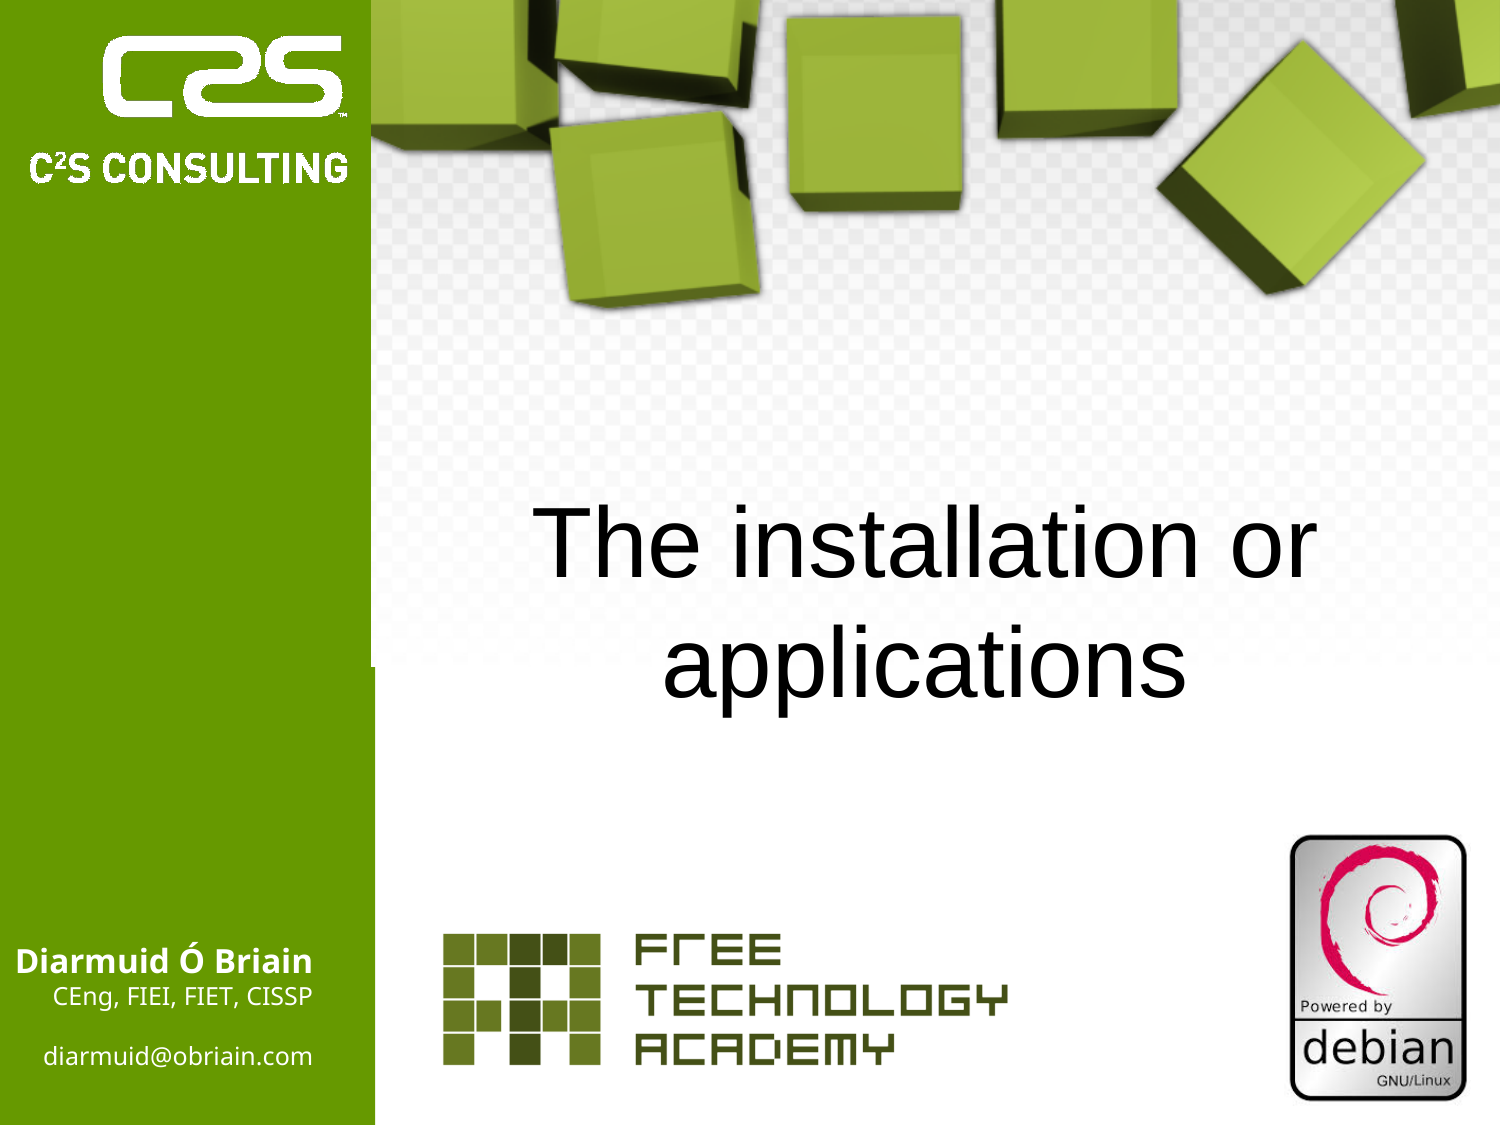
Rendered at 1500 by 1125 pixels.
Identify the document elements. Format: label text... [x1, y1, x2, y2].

picture [1276, 826, 1474, 1111]
picture [437, 926, 1016, 1075]
subtitle The installation or applications [425, 354, 1426, 841]
picture [371, 0, 1500, 667]
picture [22, 27, 354, 188]
